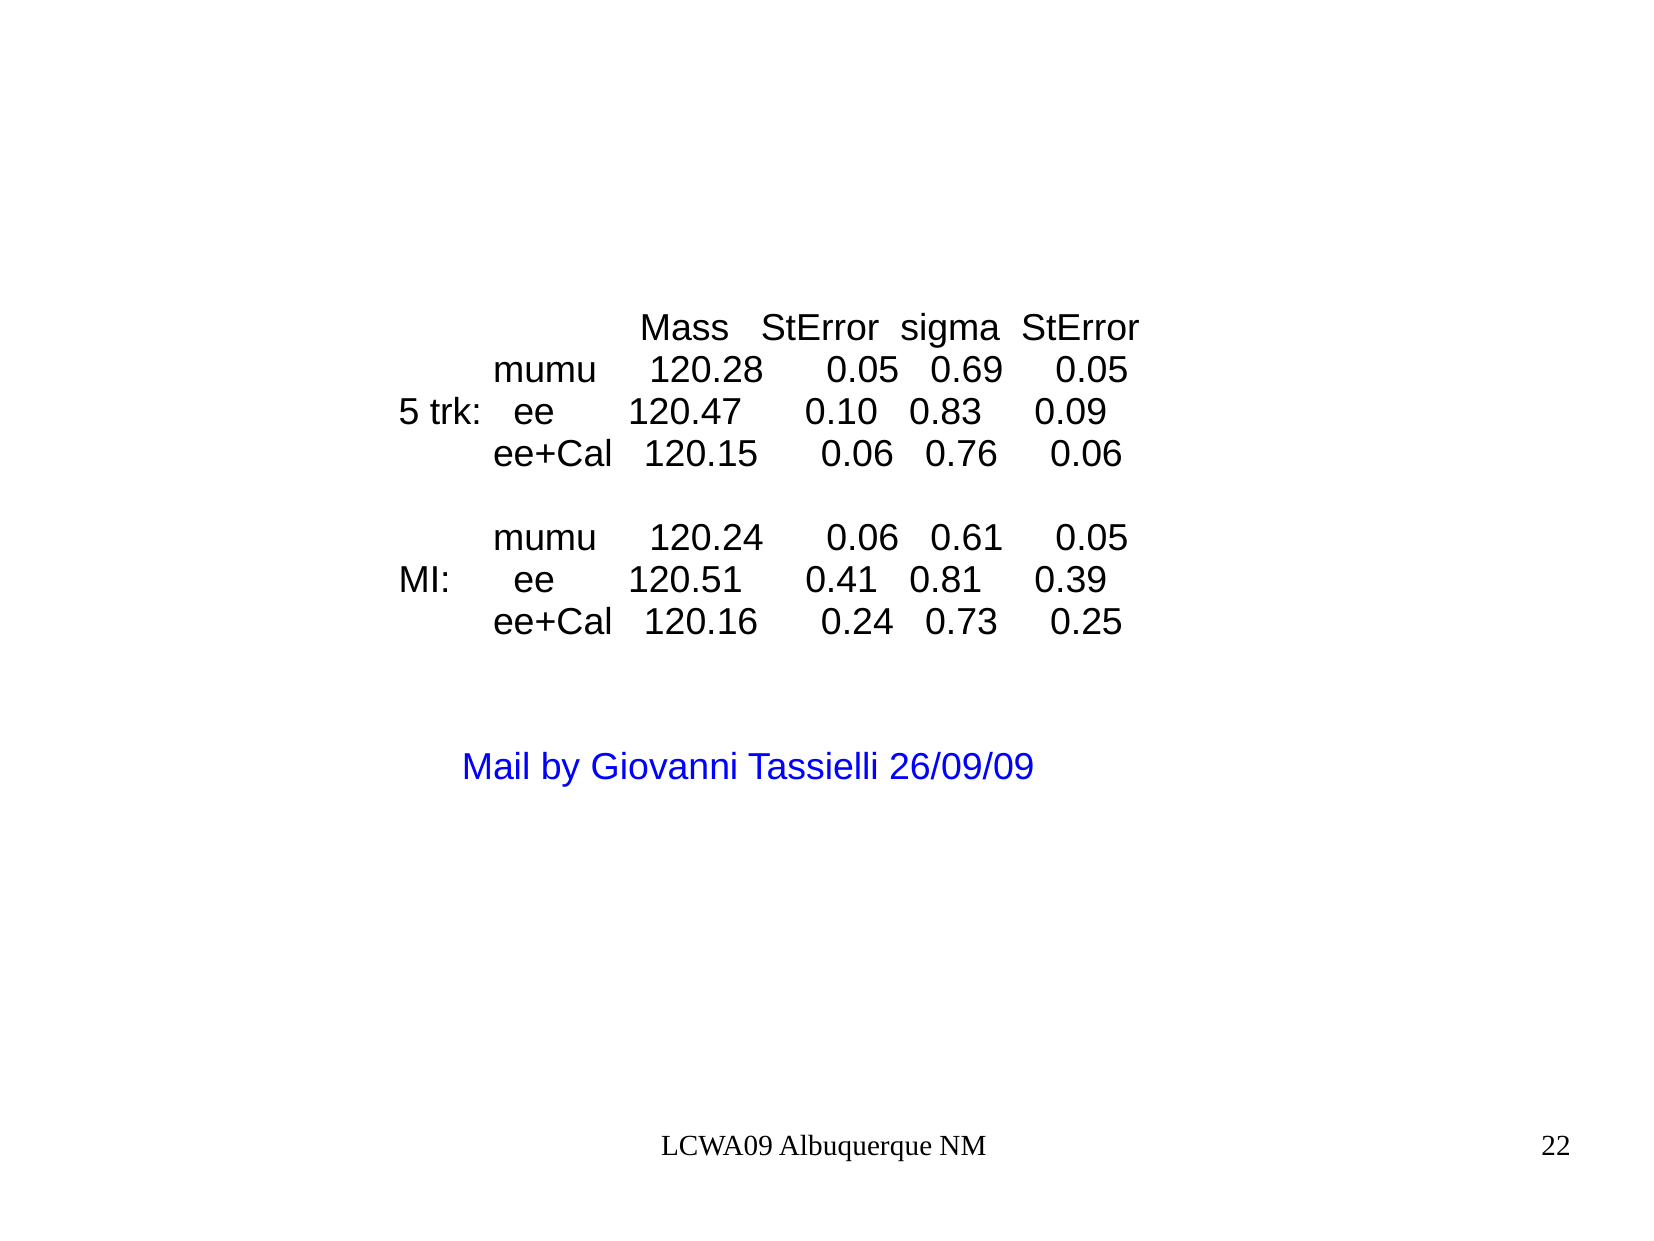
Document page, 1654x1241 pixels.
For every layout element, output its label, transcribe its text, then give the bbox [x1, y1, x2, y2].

text_box Mail by Giovanni Tassielli 26/09/09 [447, 738, 1062, 796]
text_box Mass StError sigma StError mumu 120.28 0.05 0.69 0.05 5 trk: ee 120.47 0.10 0.83 0.09 ee+Cal 120.15 0.06 0.76 0.06 mumu 120.24 0.06 0.61 0.05 MI: ee 120.51 0.41 0.81 0.39 ee+Cal 120.16 0.24 0.73 0.25 [383, 298, 1319, 650]
